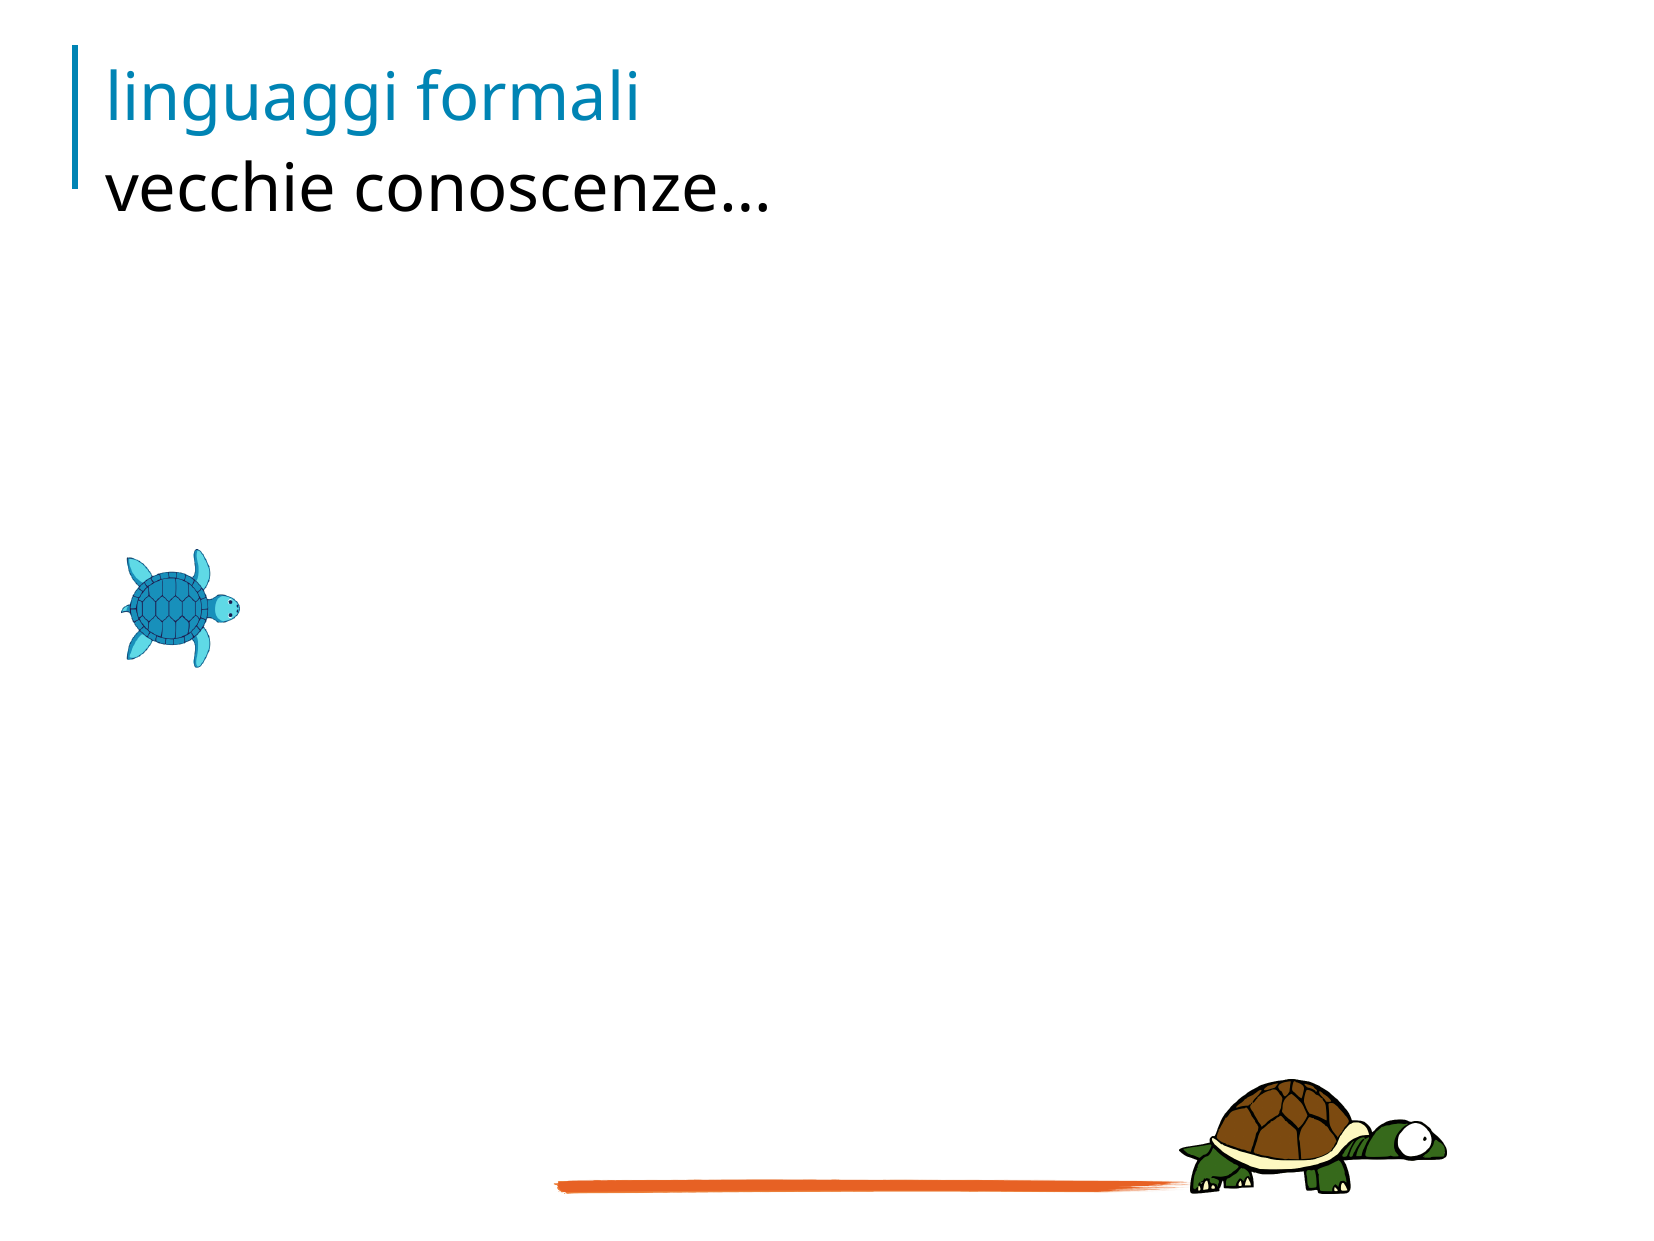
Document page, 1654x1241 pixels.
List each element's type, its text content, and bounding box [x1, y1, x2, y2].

picture [121, 549, 240, 668]
picture [553, 1079, 1447, 1194]
title linguaggi formali vecchie conoscenze… [105, 49, 1571, 200]
